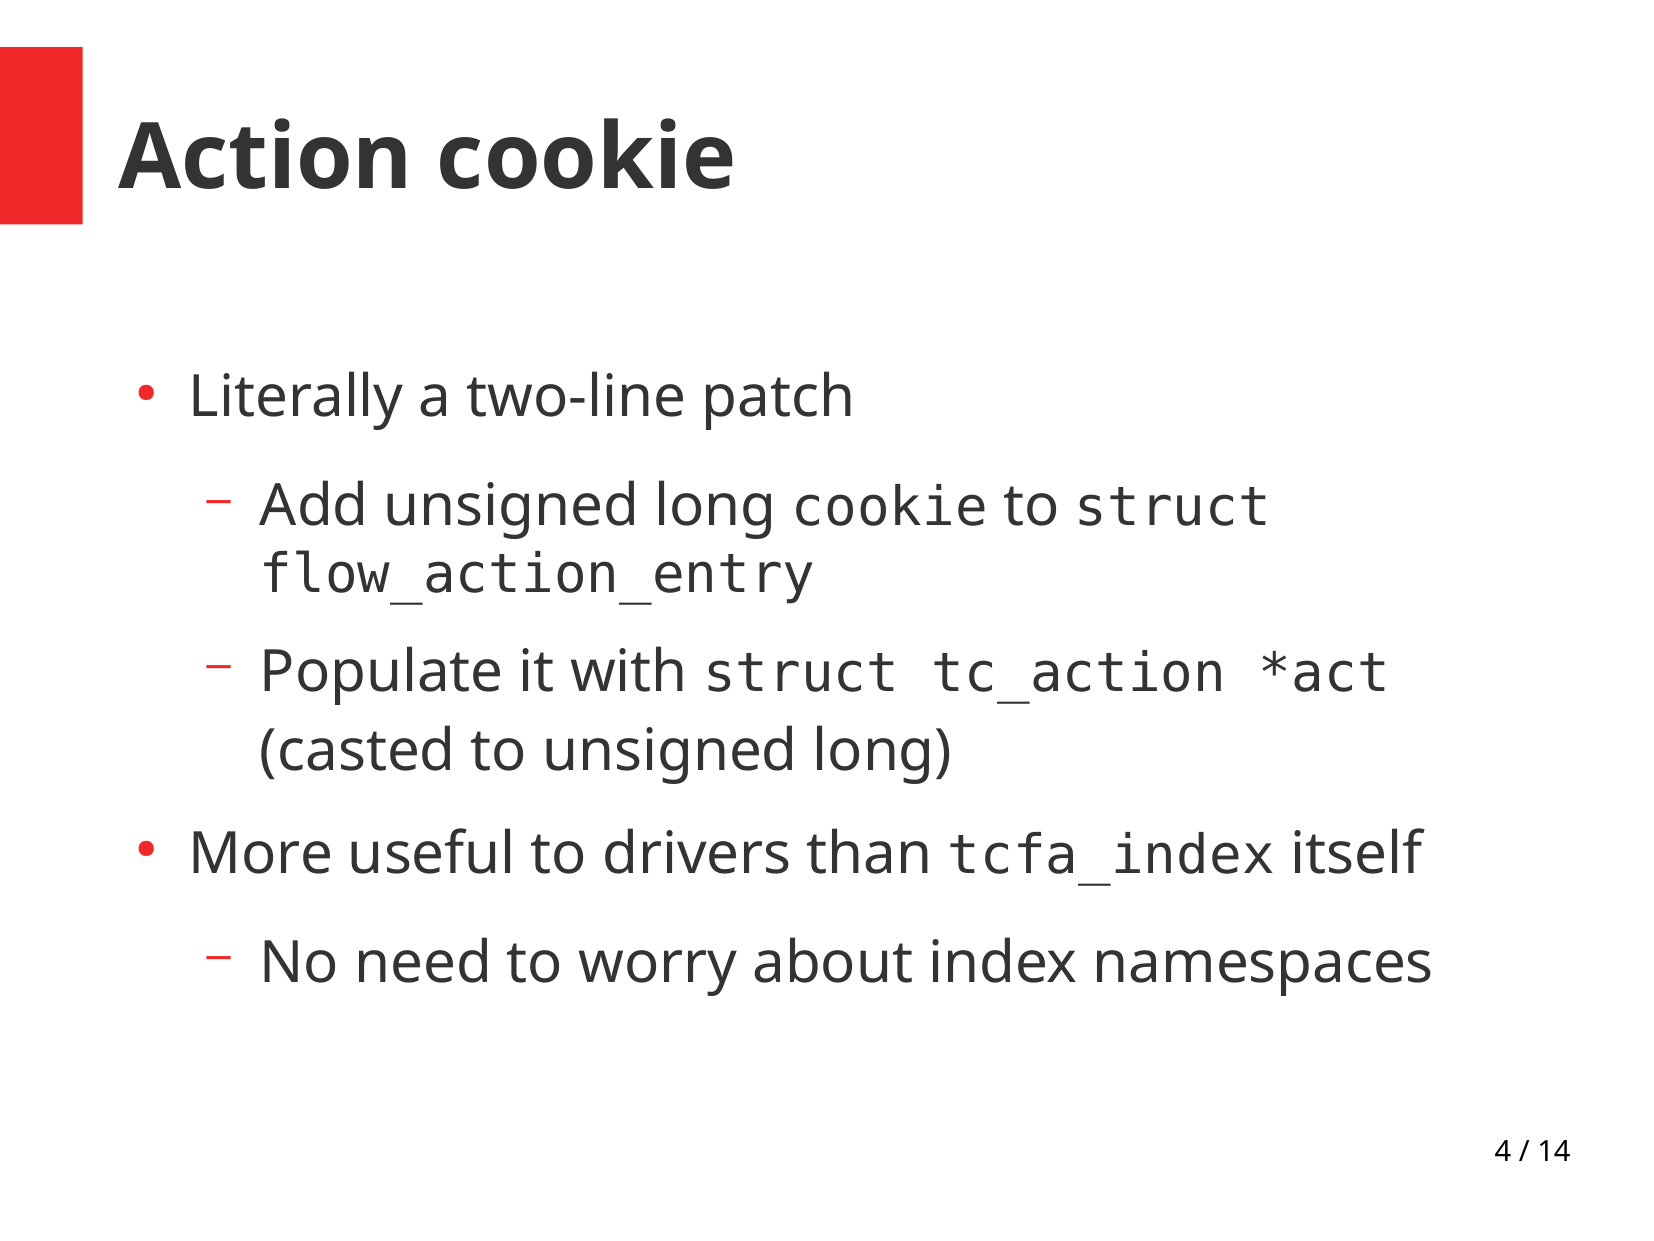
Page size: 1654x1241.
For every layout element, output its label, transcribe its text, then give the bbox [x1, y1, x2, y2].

list Literally a two-line patch Add unsigned long cookie to struct flow_action_entry Populate it with struct tc_action *act (casted to unsigned long) More useful to drivers than tcfa_index itself No need to worry about index namespaces [118, 354, 1536, 1074]
title Action cookie [118, 49, 1571, 257]
